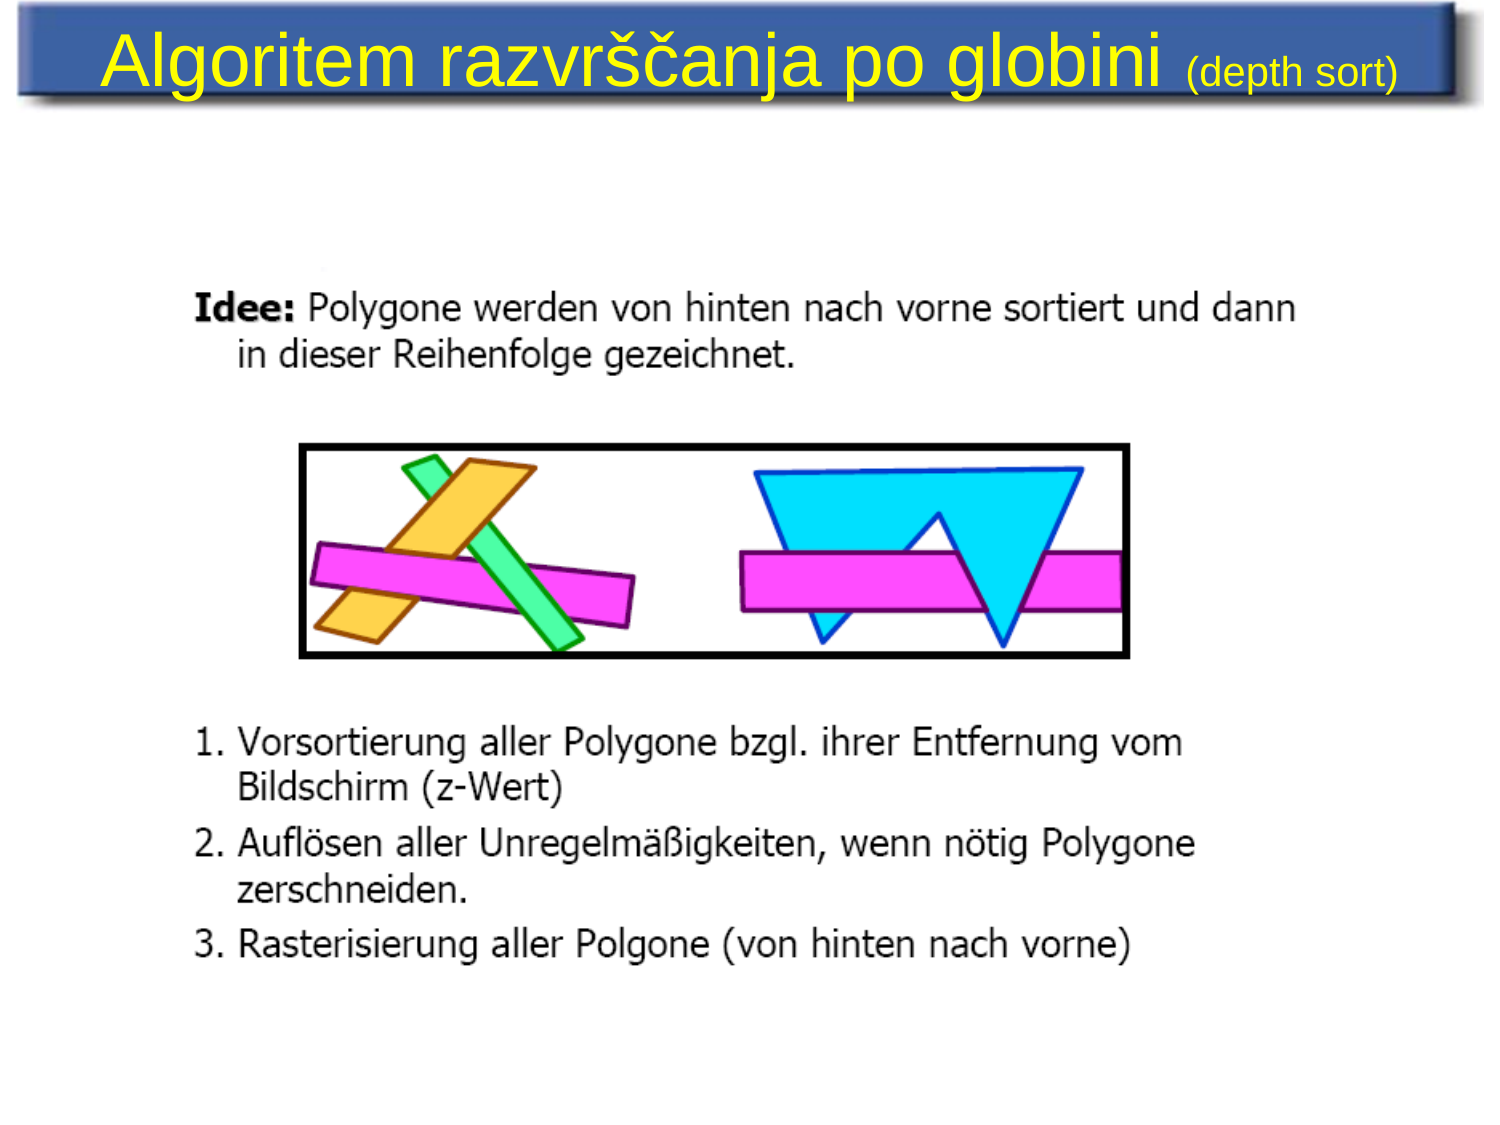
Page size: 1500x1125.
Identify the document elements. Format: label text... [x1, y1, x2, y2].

picture [174, 267, 1326, 972]
title Algoritem razvrščanja po globini (depth sort) [0, 0, 1500, 114]
